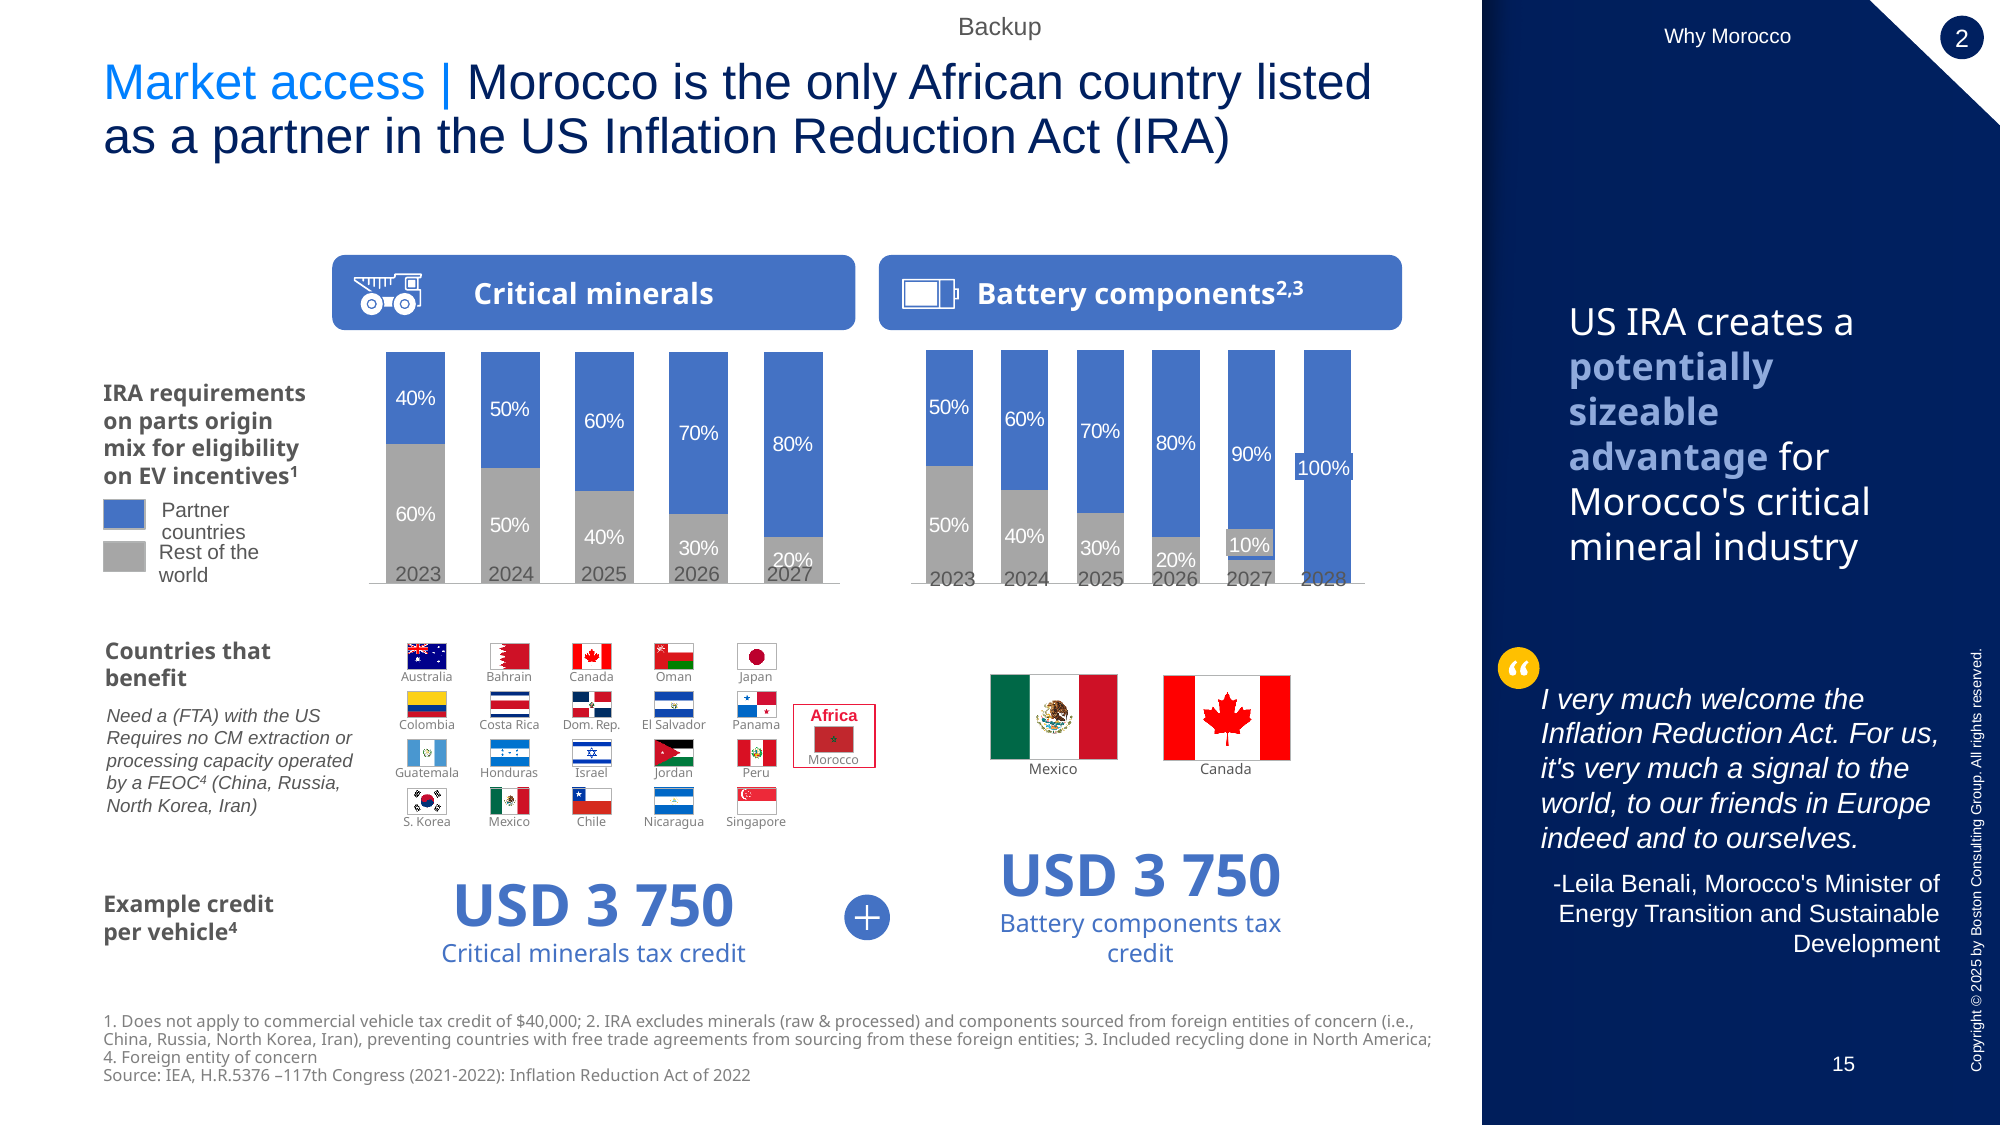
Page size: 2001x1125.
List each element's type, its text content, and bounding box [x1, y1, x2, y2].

chart [358, 347, 851, 589]
text_box 2023 [394, 558, 442, 586]
text_box Dom. Rep. [563, 717, 620, 732]
picture [490, 643, 529, 669]
text_box 1. Does not apply to commercial vehicle tax credit of $40,000; 2. IRA excludes minerals (raw & processed) and components sourced from foreign entities of concern (i.e., China, Russia, North Korea, Iran), preventing countries with free trade agreements from sourcing from these foreign entities; 3. Included recycling done in North America; 4. Foreign entity of concern Source: IEA, H.R.5376 –117th Congress (2021-2022): Inflation Reduction Act of 2022 [103, 1013, 1432, 1085]
text_box Africa [793, 705, 875, 768]
text_box USD 3 750 Critical minerals tax credit [423, 866, 765, 968]
text_box Battery components2,3 [878, 254, 1403, 331]
text_box Jordan [651, 765, 697, 781]
text_box Singapore [726, 814, 786, 829]
picture [572, 739, 611, 765]
picture [407, 788, 447, 814]
text_box Honduras [474, 765, 544, 781]
text_box 2023 [929, 564, 977, 591]
picture [654, 643, 694, 670]
text_box El Salvador [642, 717, 706, 732]
text_box Canada [569, 669, 614, 684]
picture [490, 788, 529, 814]
picture [990, 674, 1118, 760]
picture [654, 691, 694, 717]
text_box Backup [851, 4, 1149, 50]
picture [737, 788, 776, 814]
text_box 2027 [766, 558, 814, 586]
text_box Japan [740, 669, 773, 684]
text_box 2025 [1077, 564, 1125, 591]
text_box Critical minerals [332, 254, 856, 331]
text_box 2026 [1151, 564, 1199, 591]
text_box 2024 [1003, 564, 1051, 591]
text_box Colombia [399, 717, 455, 732]
text_box Rest of the world [158, 541, 309, 572]
picture [407, 691, 447, 717]
text_box US IRA creates a potentially sizeable advantage for Morocco's critical mineral industry [1568, 340, 1916, 568]
text_box Bahrain [486, 669, 532, 684]
text_box [902, 278, 959, 309]
picture [814, 726, 853, 752]
text_box Chile [577, 814, 606, 829]
text_box Why Morocco [1664, 14, 1881, 56]
text_box Need a (FTA) with the US Requires no CM extraction or processing capacity operated by a FEOC4 (China, Russia, North Korea, Iran) [106, 696, 358, 826]
text_box I very much welcome the Inflation Reduction Act. For us, it's very much a signal to the world, to our friends in Europe indeed and to ourselves. -Leila Benali, Morocco's Minister of Energy Transition and Sustainable Development [1525, 672, 1964, 968]
text_box [844, 894, 890, 941]
picture [654, 739, 694, 765]
text_box [103, 542, 145, 571]
text_box Example credit per vehicle4 [103, 882, 322, 952]
text_box S. Korea [403, 814, 451, 829]
picture [572, 691, 611, 717]
picture [572, 788, 611, 814]
text_box USD 3 750 Battery components tax credit [969, 866, 1312, 968]
text_box IRA requirements on parts origin mix for eligibility on EV incentives1 [103, 371, 322, 496]
text_box Canada [1186, 761, 1266, 778]
picture [737, 691, 776, 717]
title Market access | Morocco is the only African country listed as a partner in the US Inflation Reduction Act (IRA) [103, 55, 1433, 165]
text_box Mexico [489, 814, 530, 829]
text_box Panama [732, 717, 780, 732]
picture [407, 739, 447, 765]
text_box Peru [742, 765, 770, 781]
text_box Nicaragua [644, 814, 704, 829]
text_box 2028 [1300, 564, 1348, 591]
text_box Oman [656, 669, 692, 684]
picture [737, 739, 776, 766]
picture [572, 643, 611, 669]
text_box Costa Rica [479, 717, 540, 732]
text_box Countries that benefit [105, 629, 324, 699]
text_box 100% [1295, 453, 1353, 480]
text_box 2026 [673, 558, 721, 586]
text_box Mexico [1015, 760, 1092, 777]
picture [490, 691, 529, 717]
text_box 2027 [1225, 564, 1273, 591]
text_box Partner countries [161, 499, 312, 529]
text_box Guatemala [388, 765, 466, 781]
text_box Morocco [808, 752, 859, 767]
text_box 2025 [580, 558, 628, 586]
picture [737, 643, 776, 670]
text_box [1869, 0, 2000, 126]
text_box [1497, 647, 1540, 689]
text_box Israel [571, 765, 612, 781]
picture [654, 788, 694, 814]
text_box [103, 499, 145, 529]
picture [1163, 675, 1291, 760]
text_box [353, 273, 423, 316]
picture [407, 643, 447, 669]
text_box Australia [401, 669, 453, 684]
text_box 2 [1940, 15, 1984, 60]
picture [490, 739, 529, 765]
text_box 10% [1226, 529, 1273, 556]
chart [902, 344, 1375, 589]
text_box 2024 [487, 558, 535, 586]
